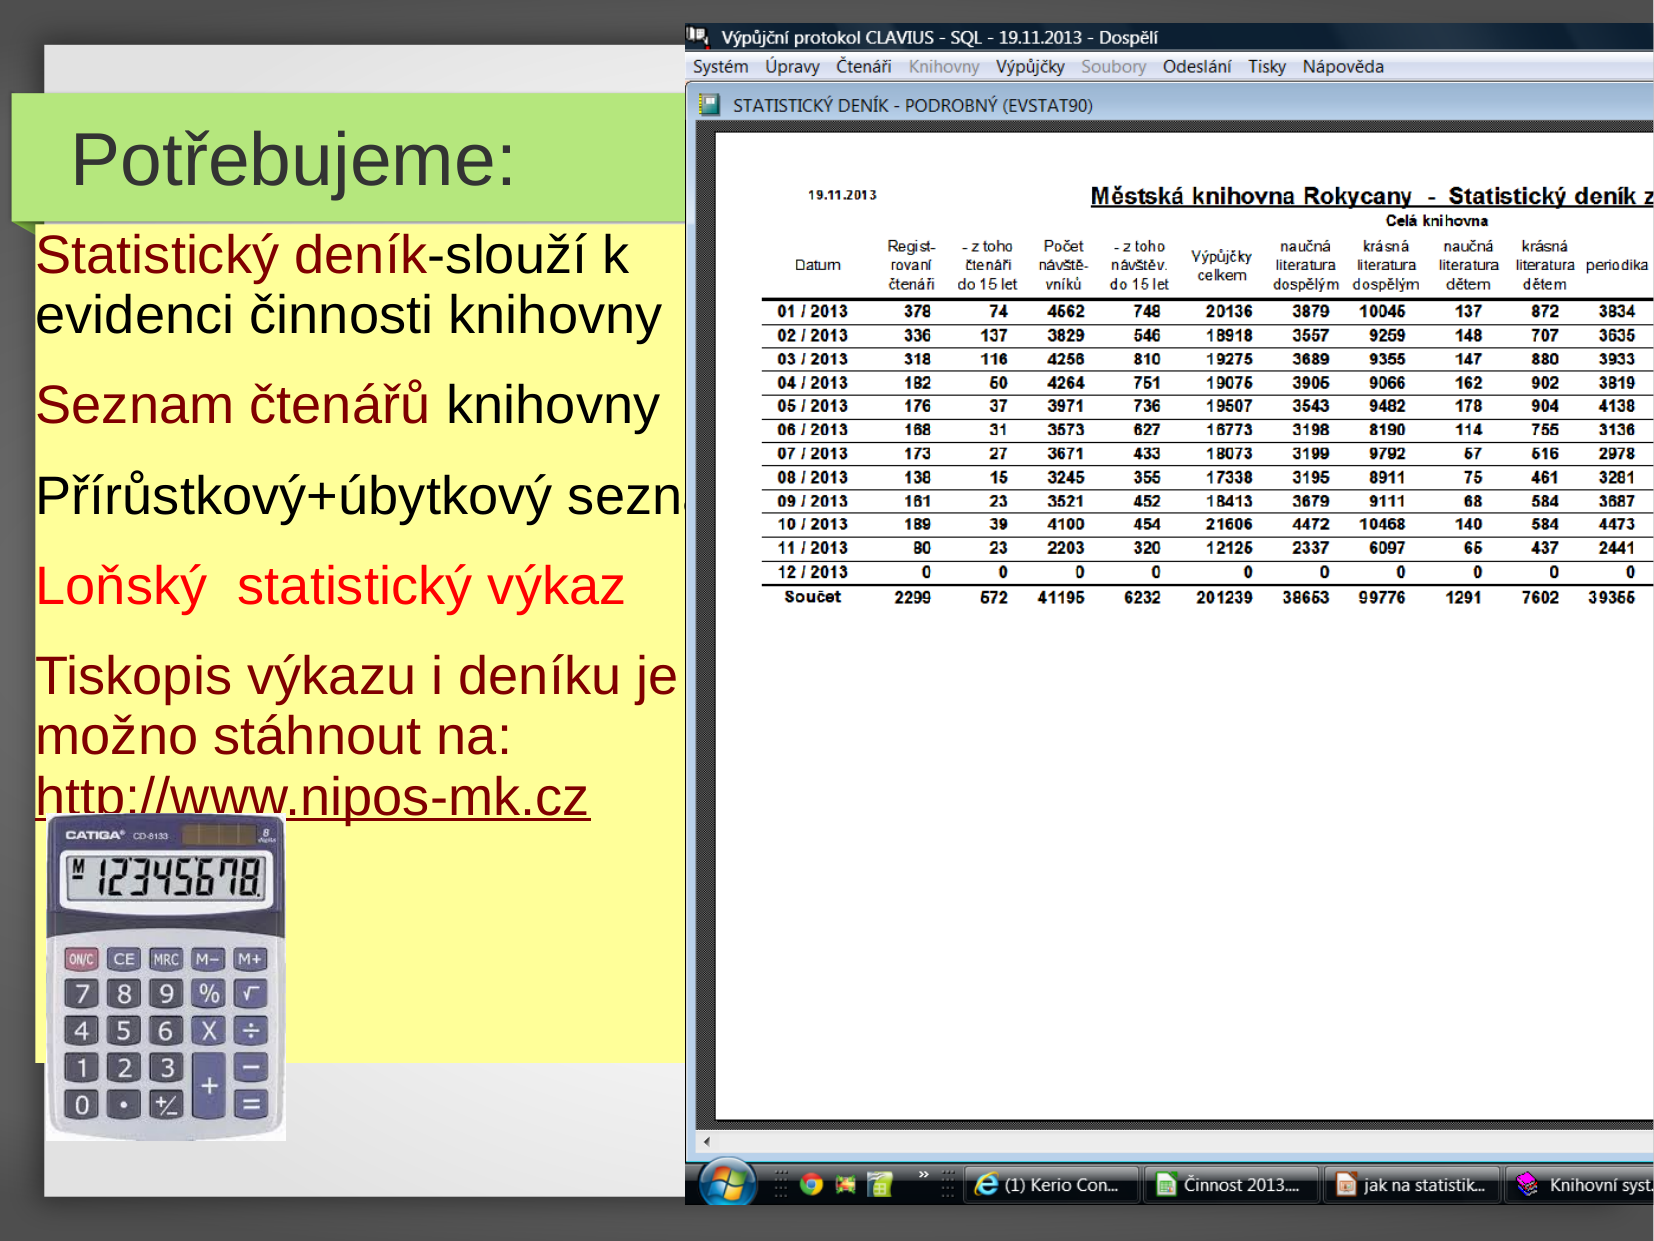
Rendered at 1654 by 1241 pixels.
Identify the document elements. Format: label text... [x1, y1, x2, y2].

list Statistický deník-slouží k evidenci činnosti knihovny Seznam čtenářů knihovny Přírůstkový+úbytkový seznam Loňský statistický výkaz Tiskopis výkazu i deníku je možno stáhnout na: http://www.nipos-mk.cz [35, 224, 685, 1063]
picture [0, 0, 1654, 1241]
title Potřebujeme: [70, 106, 685, 213]
